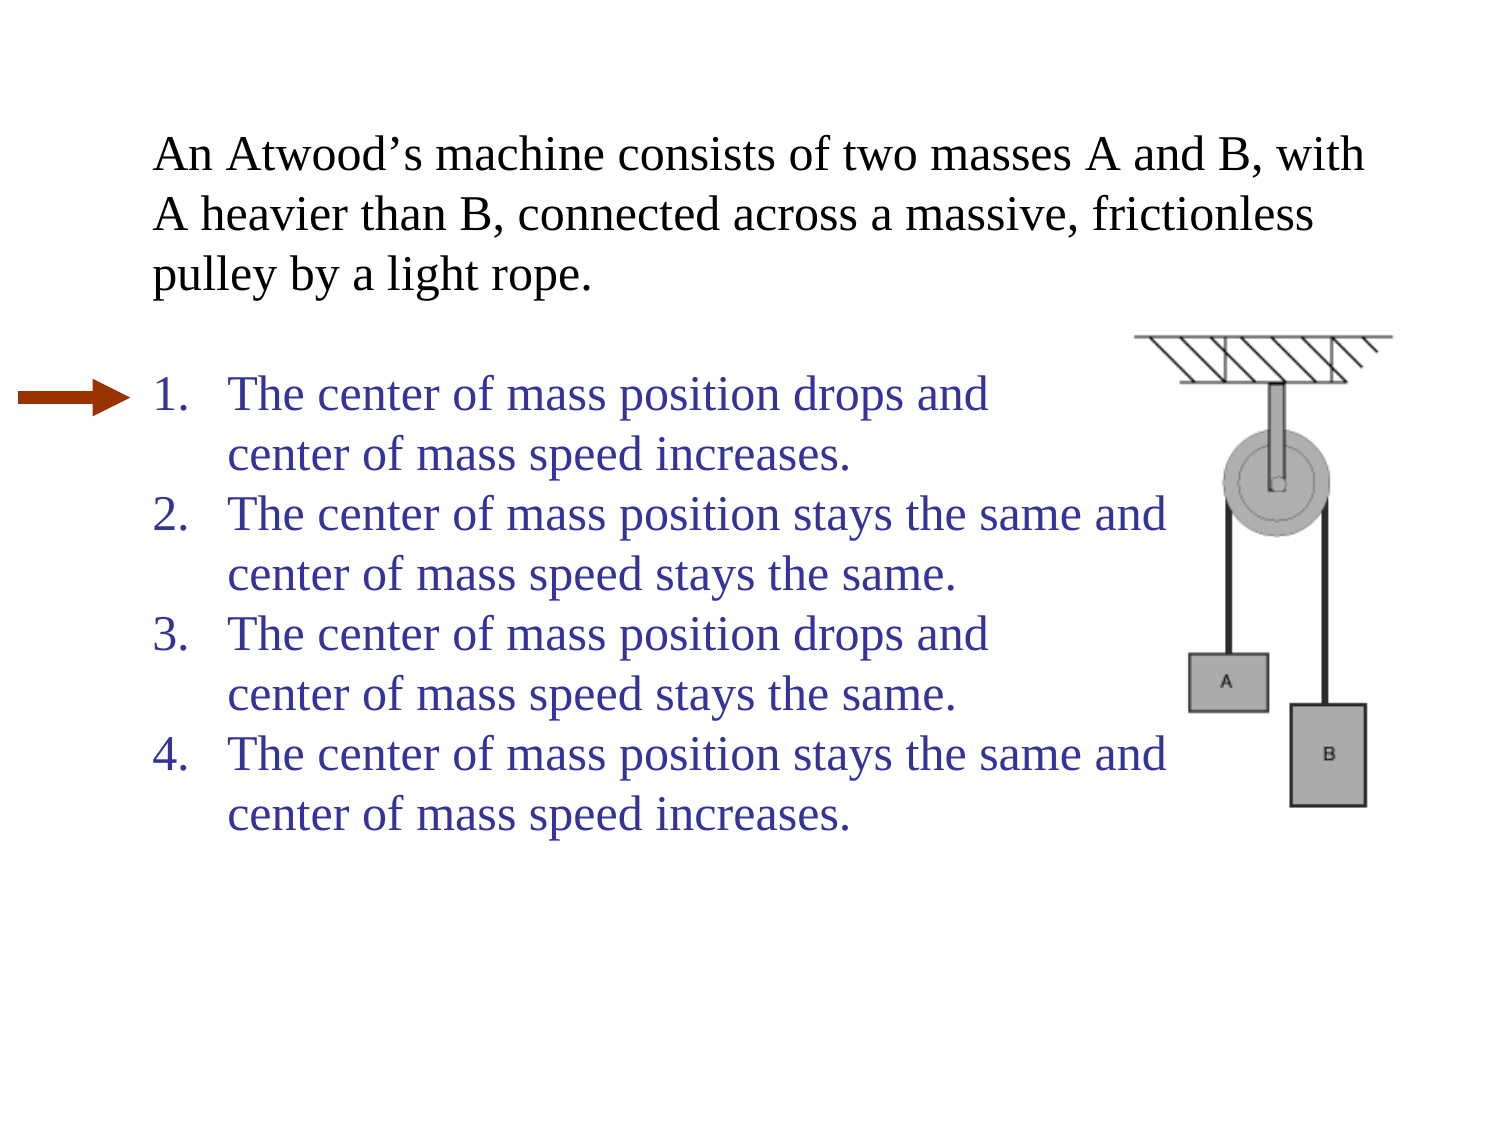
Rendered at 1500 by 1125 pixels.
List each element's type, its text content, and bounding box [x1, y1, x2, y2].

text_box An Atwood’s machine consists of two masses A and B, with A heavier than B, connected across a massive, frictionless pulley by a light rope. The center of mass position drops and center of mass speed increases. 2. The center of mass position stays the same and center of mass speed stays the same. 3. The center of mass position drops and center of mass speed stays the same. 4. The center of mass position stays the same and center of mass speed increases. [62, 112, 1428, 848]
